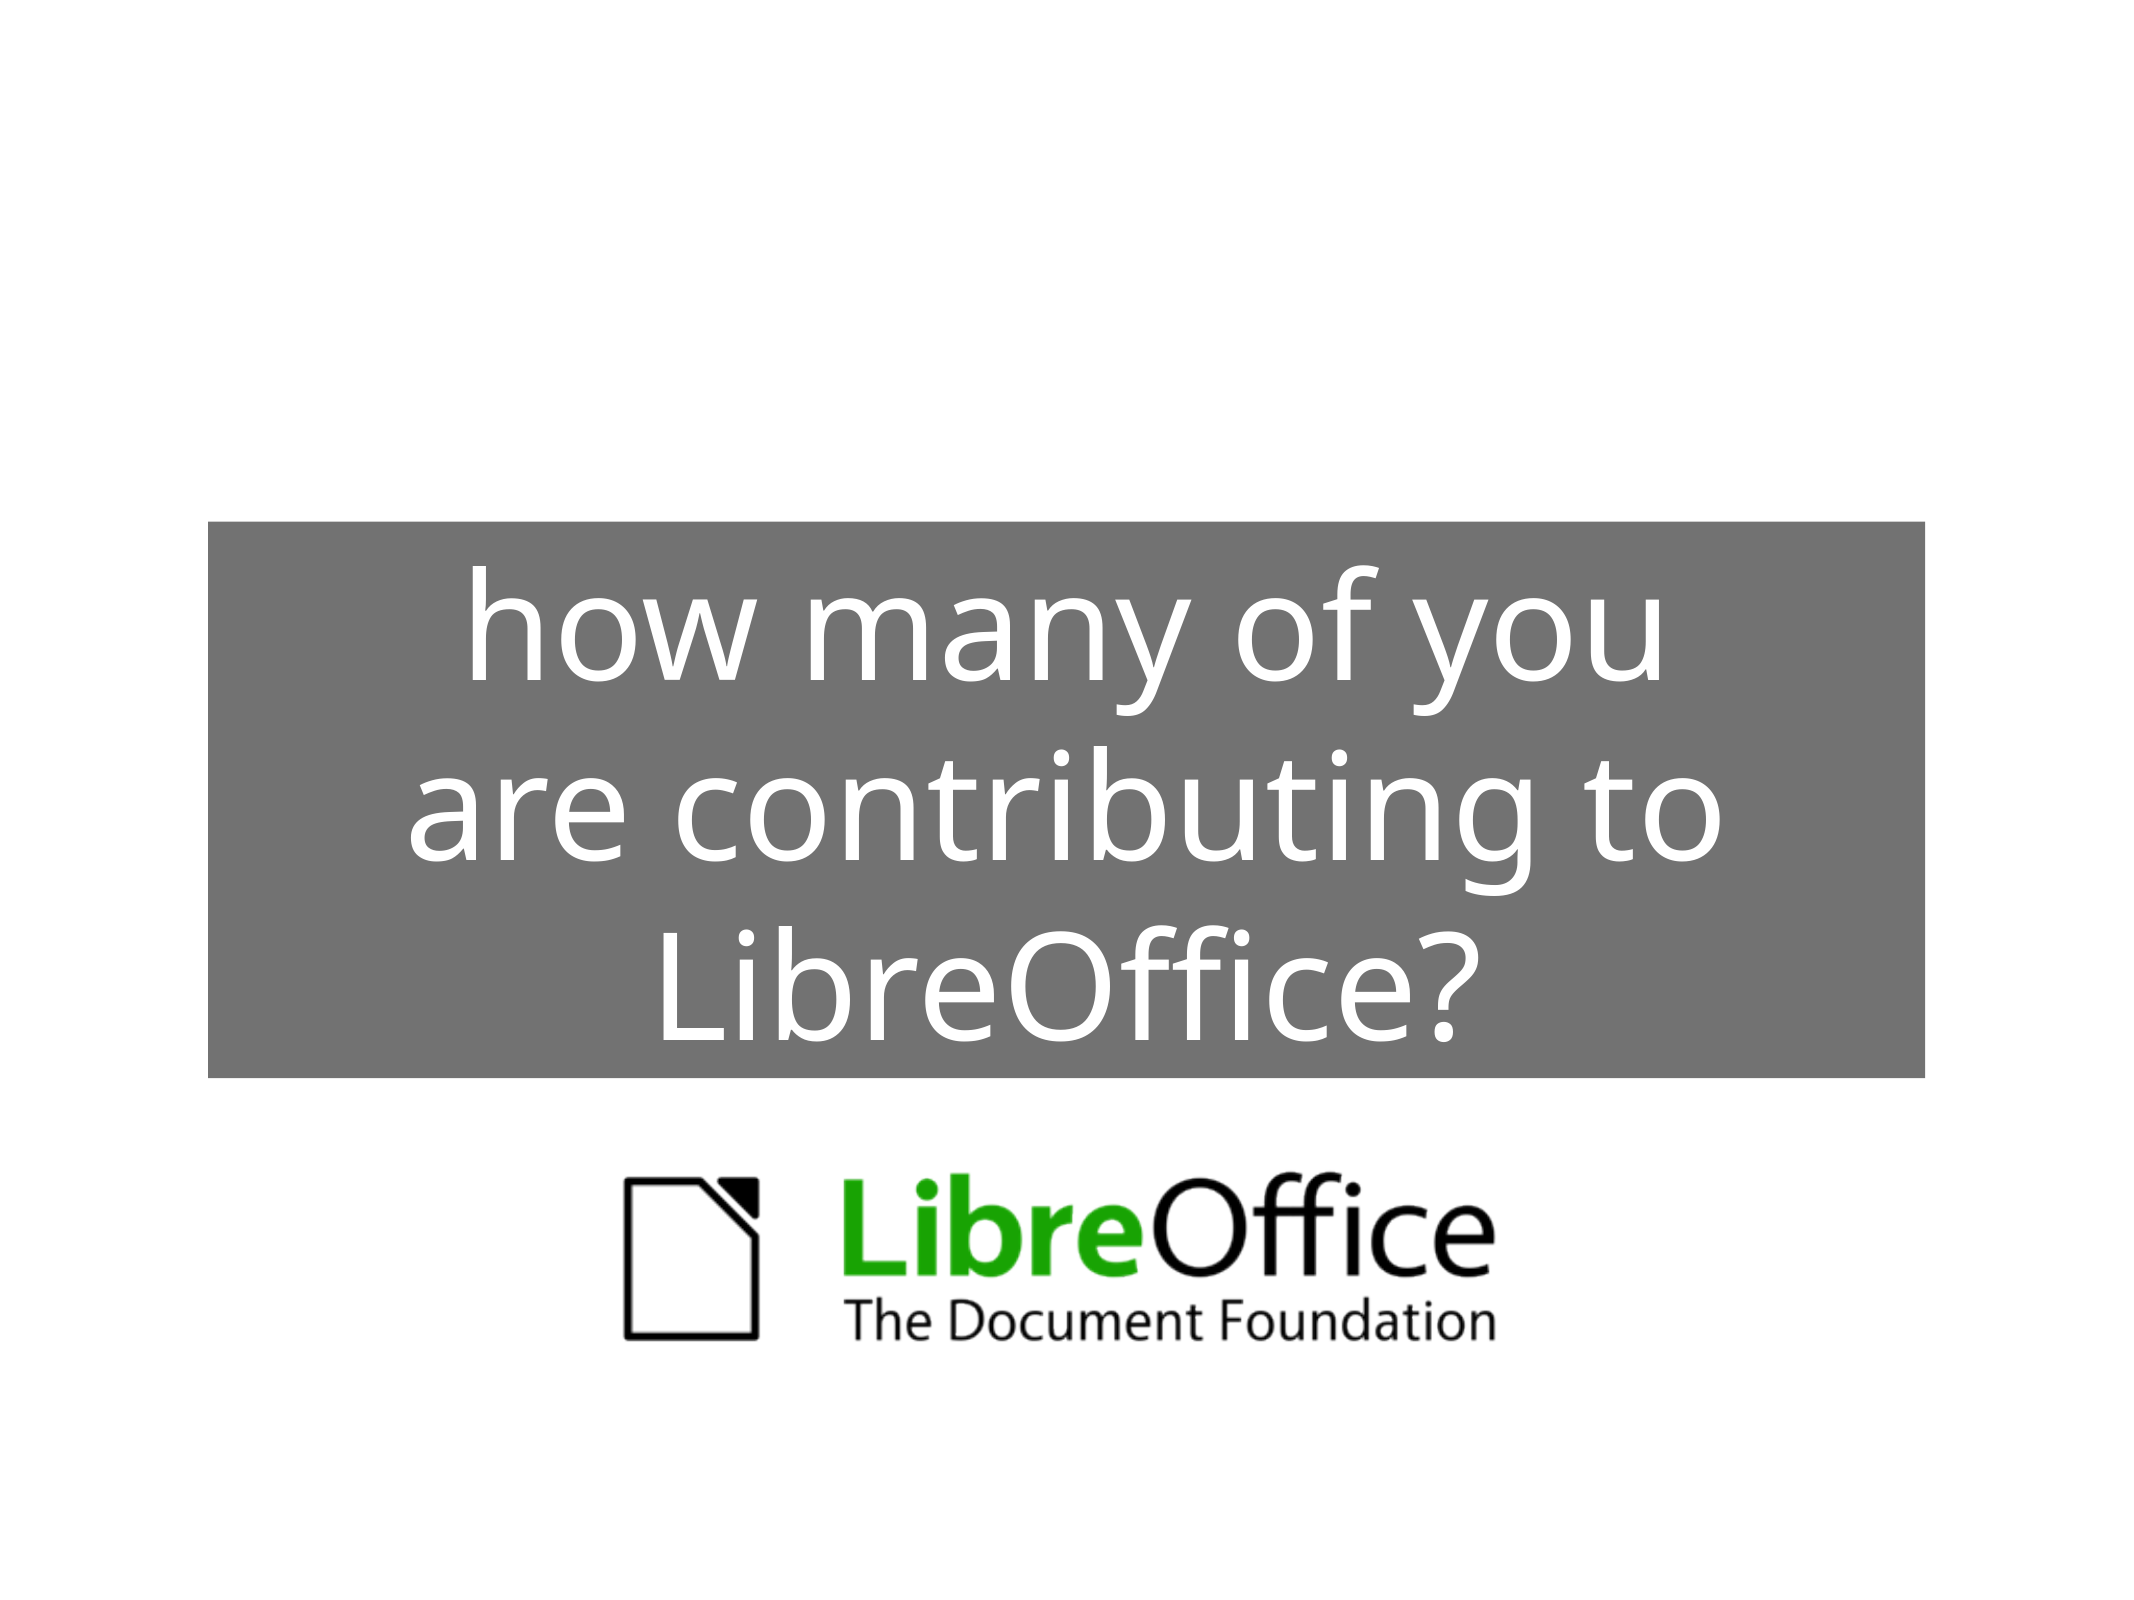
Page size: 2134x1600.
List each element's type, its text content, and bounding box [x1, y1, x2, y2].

title how many of you are contributing to LibreOffice? [208, 521, 1926, 1079]
picture [571, 1133, 1561, 1386]
